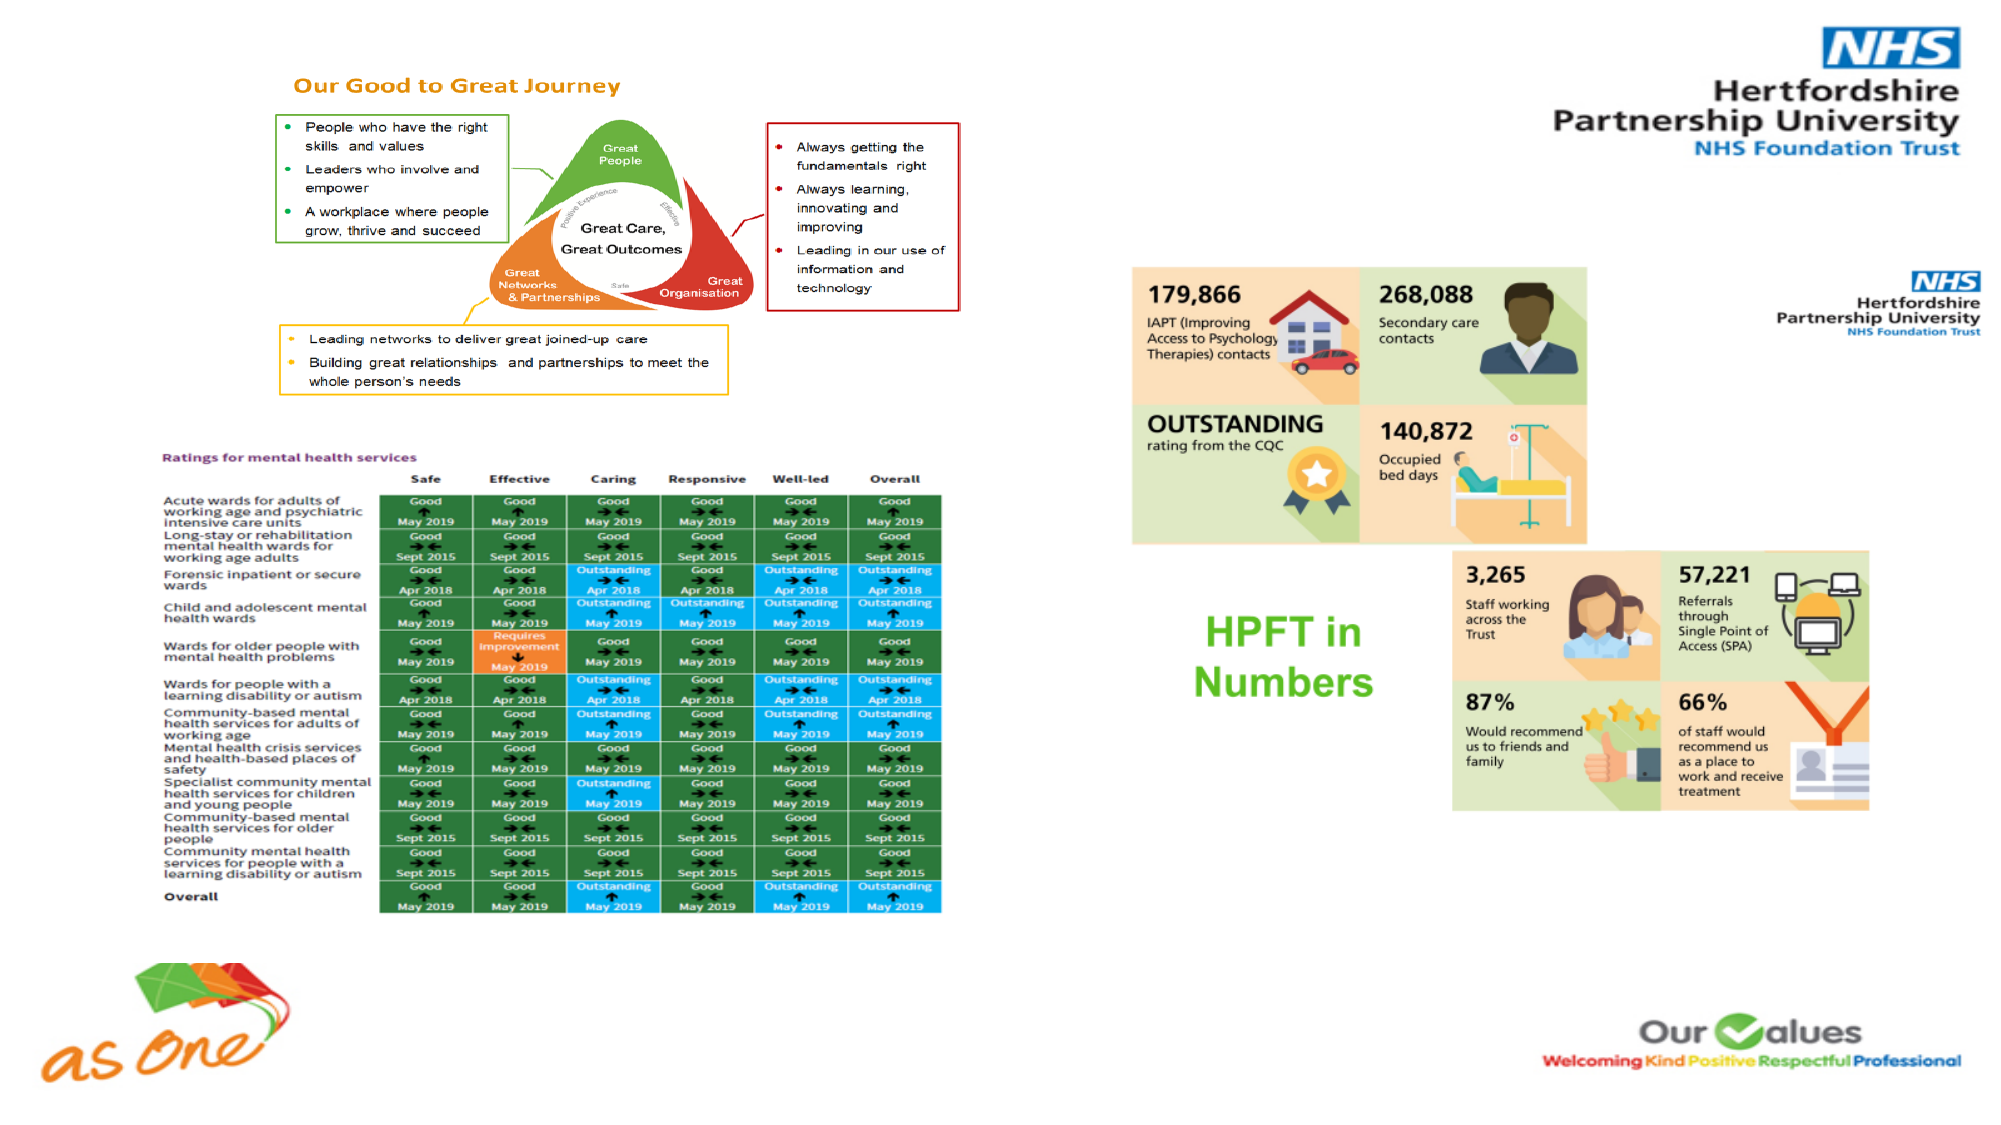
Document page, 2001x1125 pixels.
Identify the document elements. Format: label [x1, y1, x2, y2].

picture [64, 0, 2000, 963]
